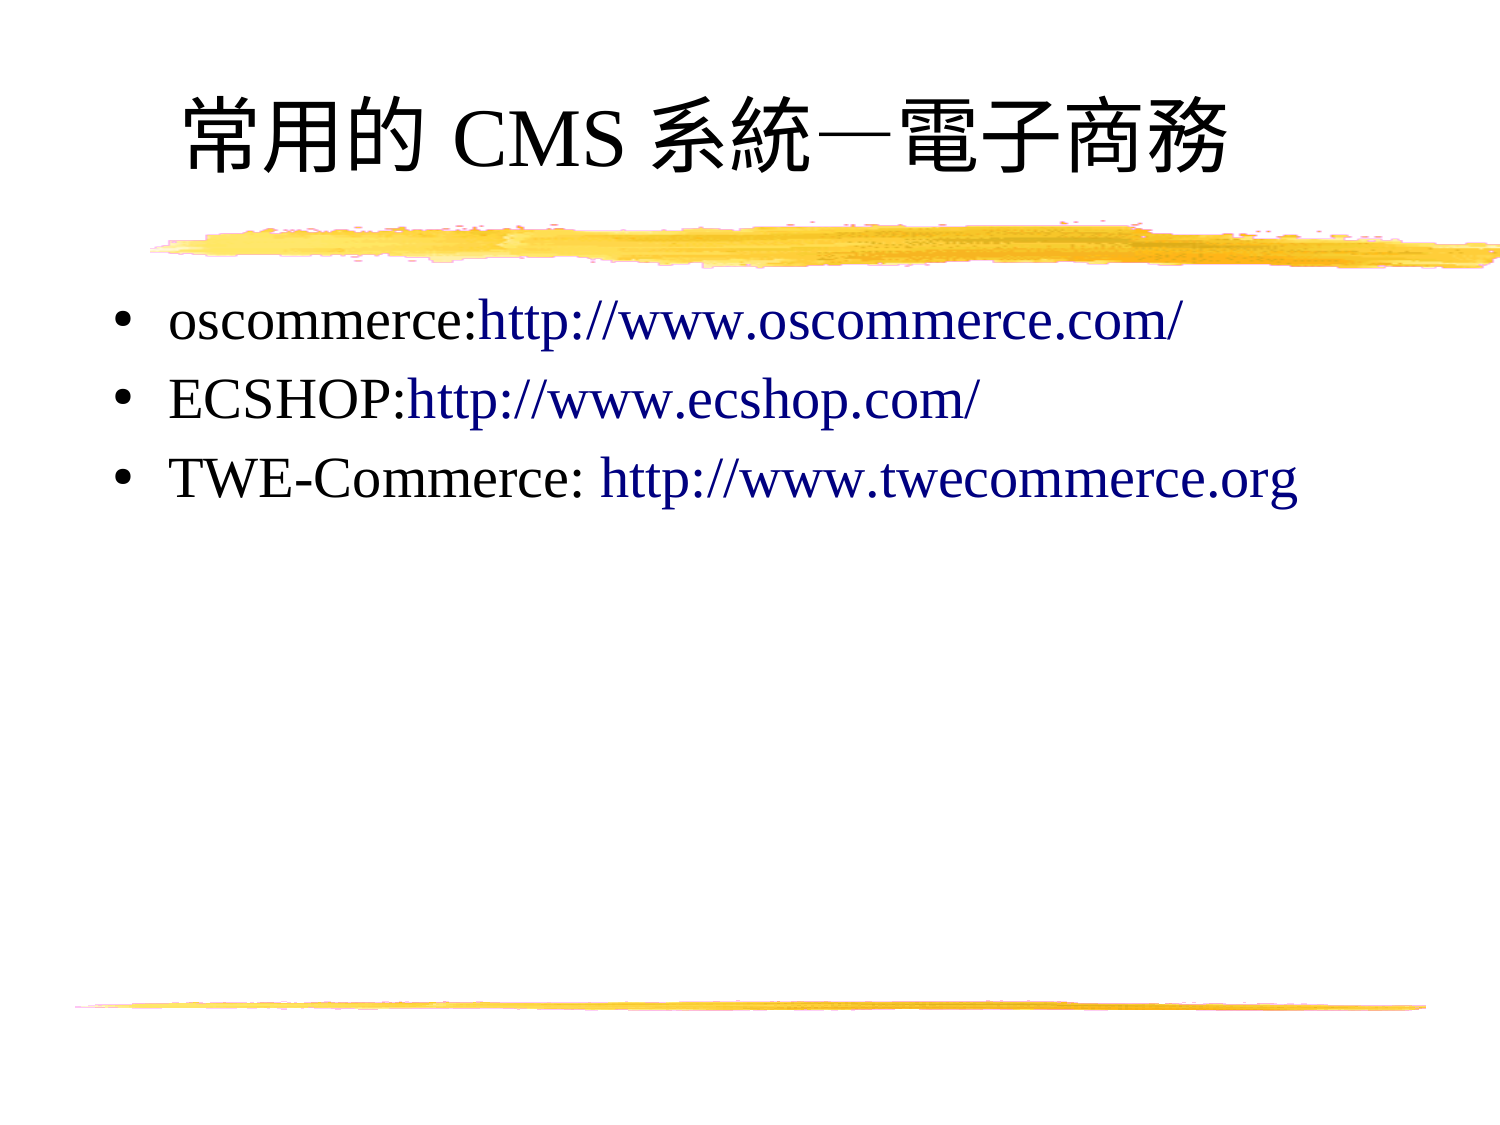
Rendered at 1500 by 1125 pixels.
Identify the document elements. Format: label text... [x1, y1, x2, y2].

picture [75, 999, 1426, 1013]
title 常用的CMS系統—電子商務 [66, 30, 1342, 231]
list oscommerce:http://www.oscommerce.com/ ECSHOP:http://www.ecshop.com/ TWE-Commerce: http://www.twecommerce.org [112, 287, 1388, 940]
picture [150, 215, 1500, 279]
